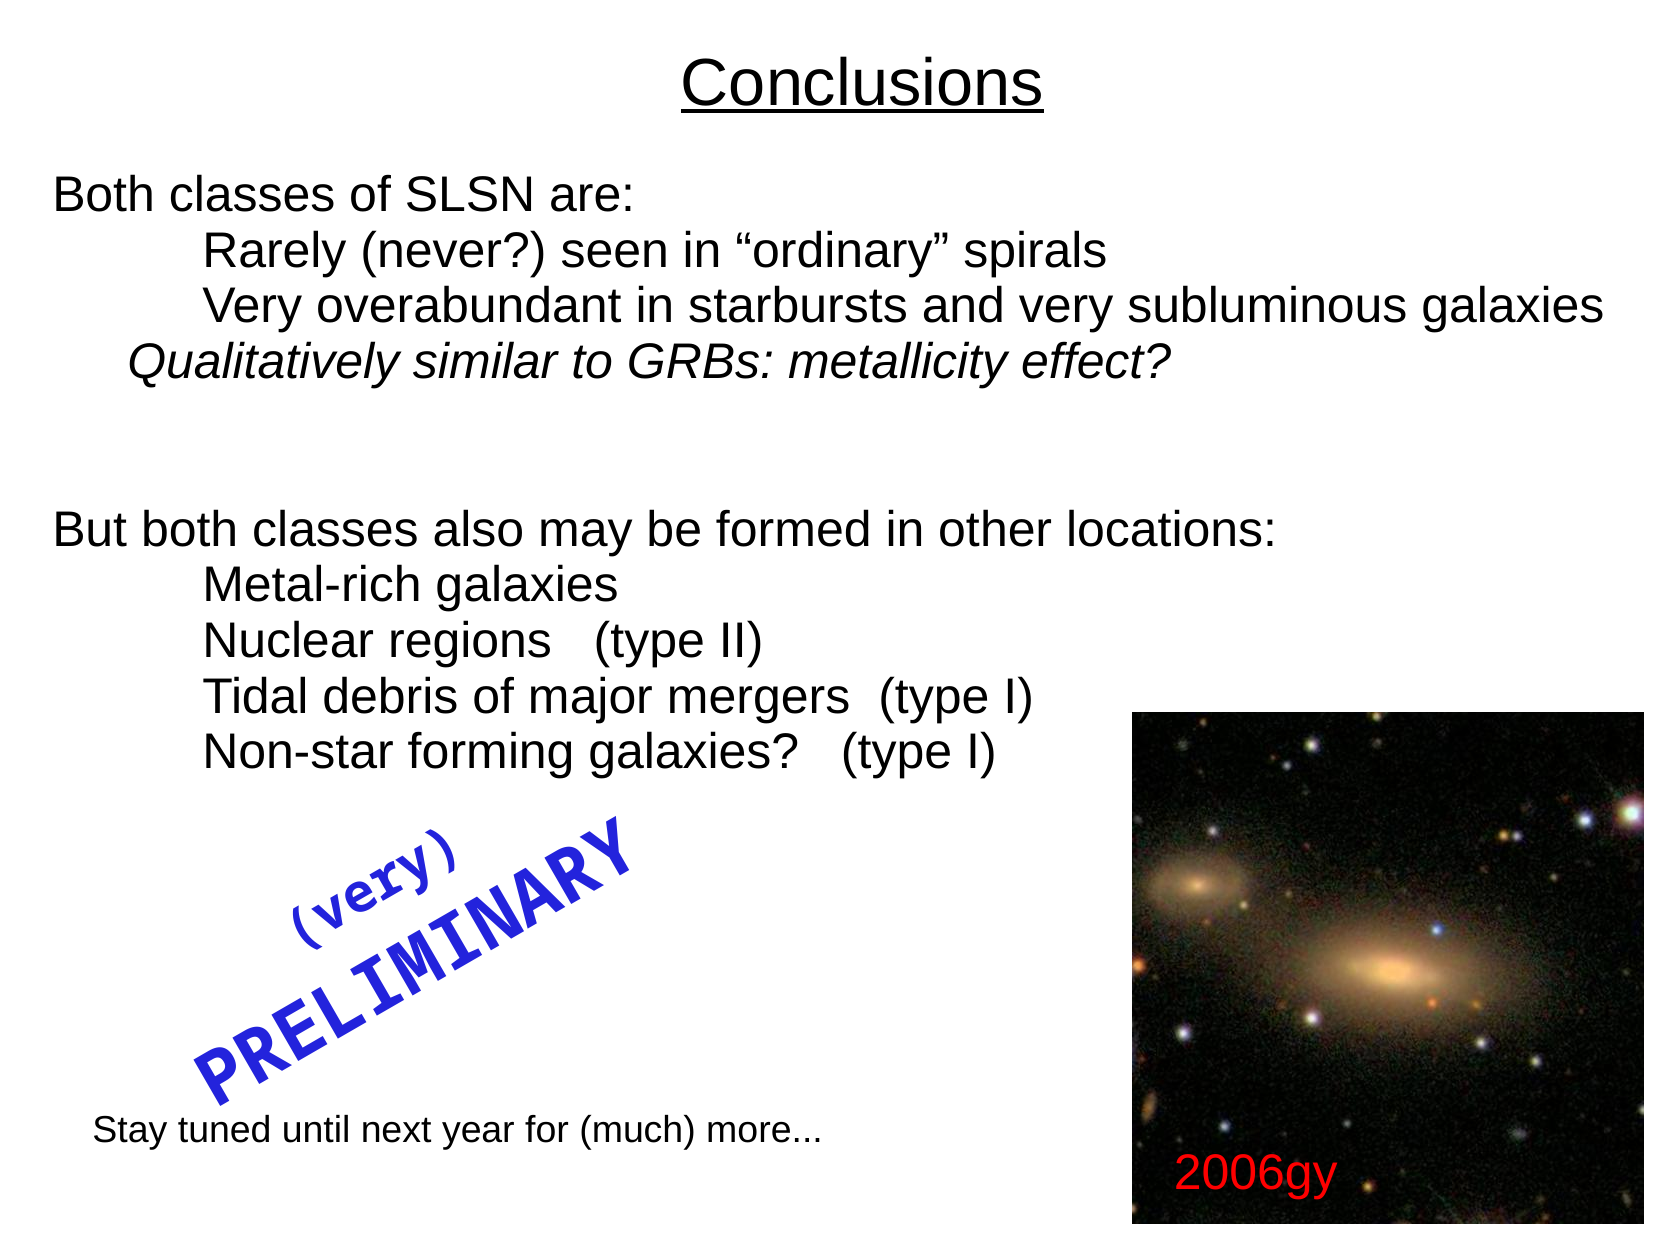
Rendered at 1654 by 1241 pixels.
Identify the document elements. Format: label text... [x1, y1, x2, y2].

text_box (very) PRELIMINARY [89, 695, 694, 1142]
picture [1132, 712, 1644, 1224]
text_box Conclusions [450, 37, 1276, 128]
text_box Both classes of SLSN are: Rarely (never?) seen in “ordinary” spirals Very overabundant in starbursts and very subluminous galaxies Qualitatively similar to GRBs: metallicity effect? But both classes also may be formed in other locations: Metal-rich galaxies Nuclear regions (type II) Tidal debris of major mergers (type I) Non-star forming galaxies? (type I) [37, 158, 1654, 843]
text_box 2006gy [1159, 1136, 1482, 1208]
text_box Stay tuned until next year for (much) more... [77, 1101, 1016, 1159]
